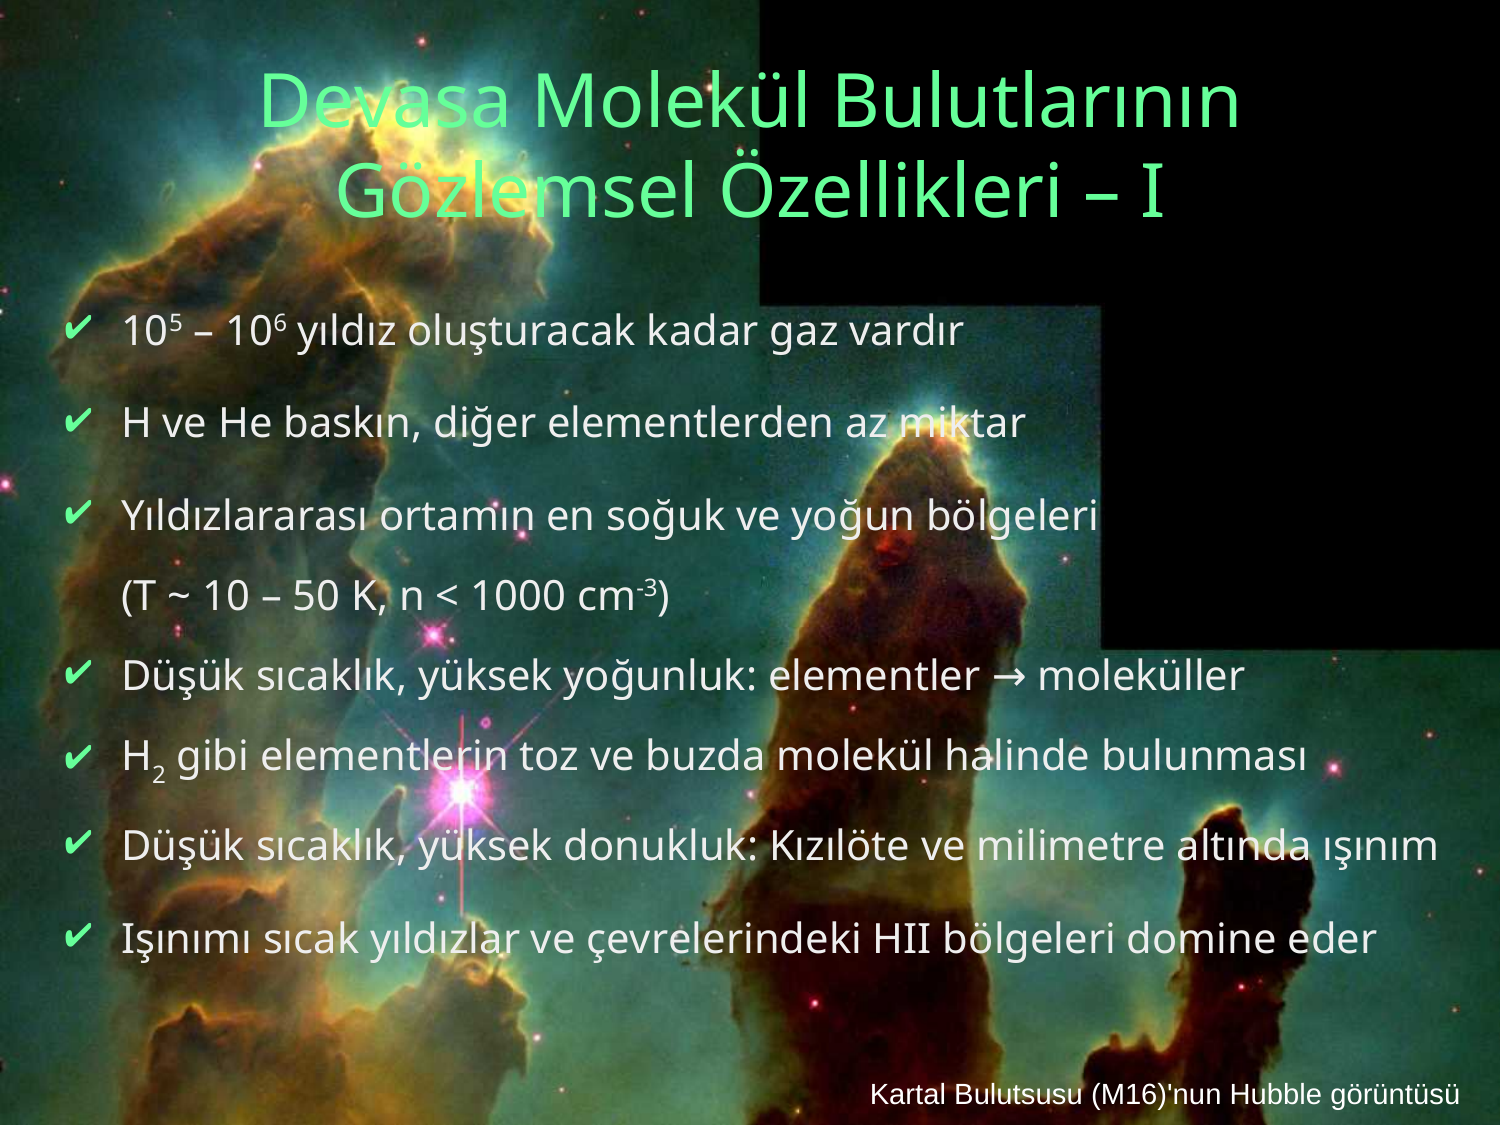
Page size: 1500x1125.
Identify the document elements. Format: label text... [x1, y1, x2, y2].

list 105 – 106 yıldız oluşturacak kadar gaz vardır H ve He baskın, diğer elementlerden az miktar Yıldızlararası ortamın en soğuk ve yoğun bölgeleri (T ~ 10 – 50 K, n < 1000 cm-3) Düşük sıcaklık, yüksek yoğunluk: elementler → moleküller H2 gibi elementlerin toz ve buzda molekül halinde bulunması Düşük sıcaklık, yüksek donukluk: Kızılöte ve milimetre altında ışınım Işınımı sıcak yıldızlar ve çevrelerindeki HII bölgeleri domine eder [50, 295, 1475, 1051]
title Devasa Molekül Bulutlarının Gözlemsel Özellikleri – I [75, 45, 1426, 233]
text_box Kartal Bulutsusu (M16)'nun Hubble görüntüsü [855, 1067, 1486, 1118]
picture [0, 0, 1500, 1125]
